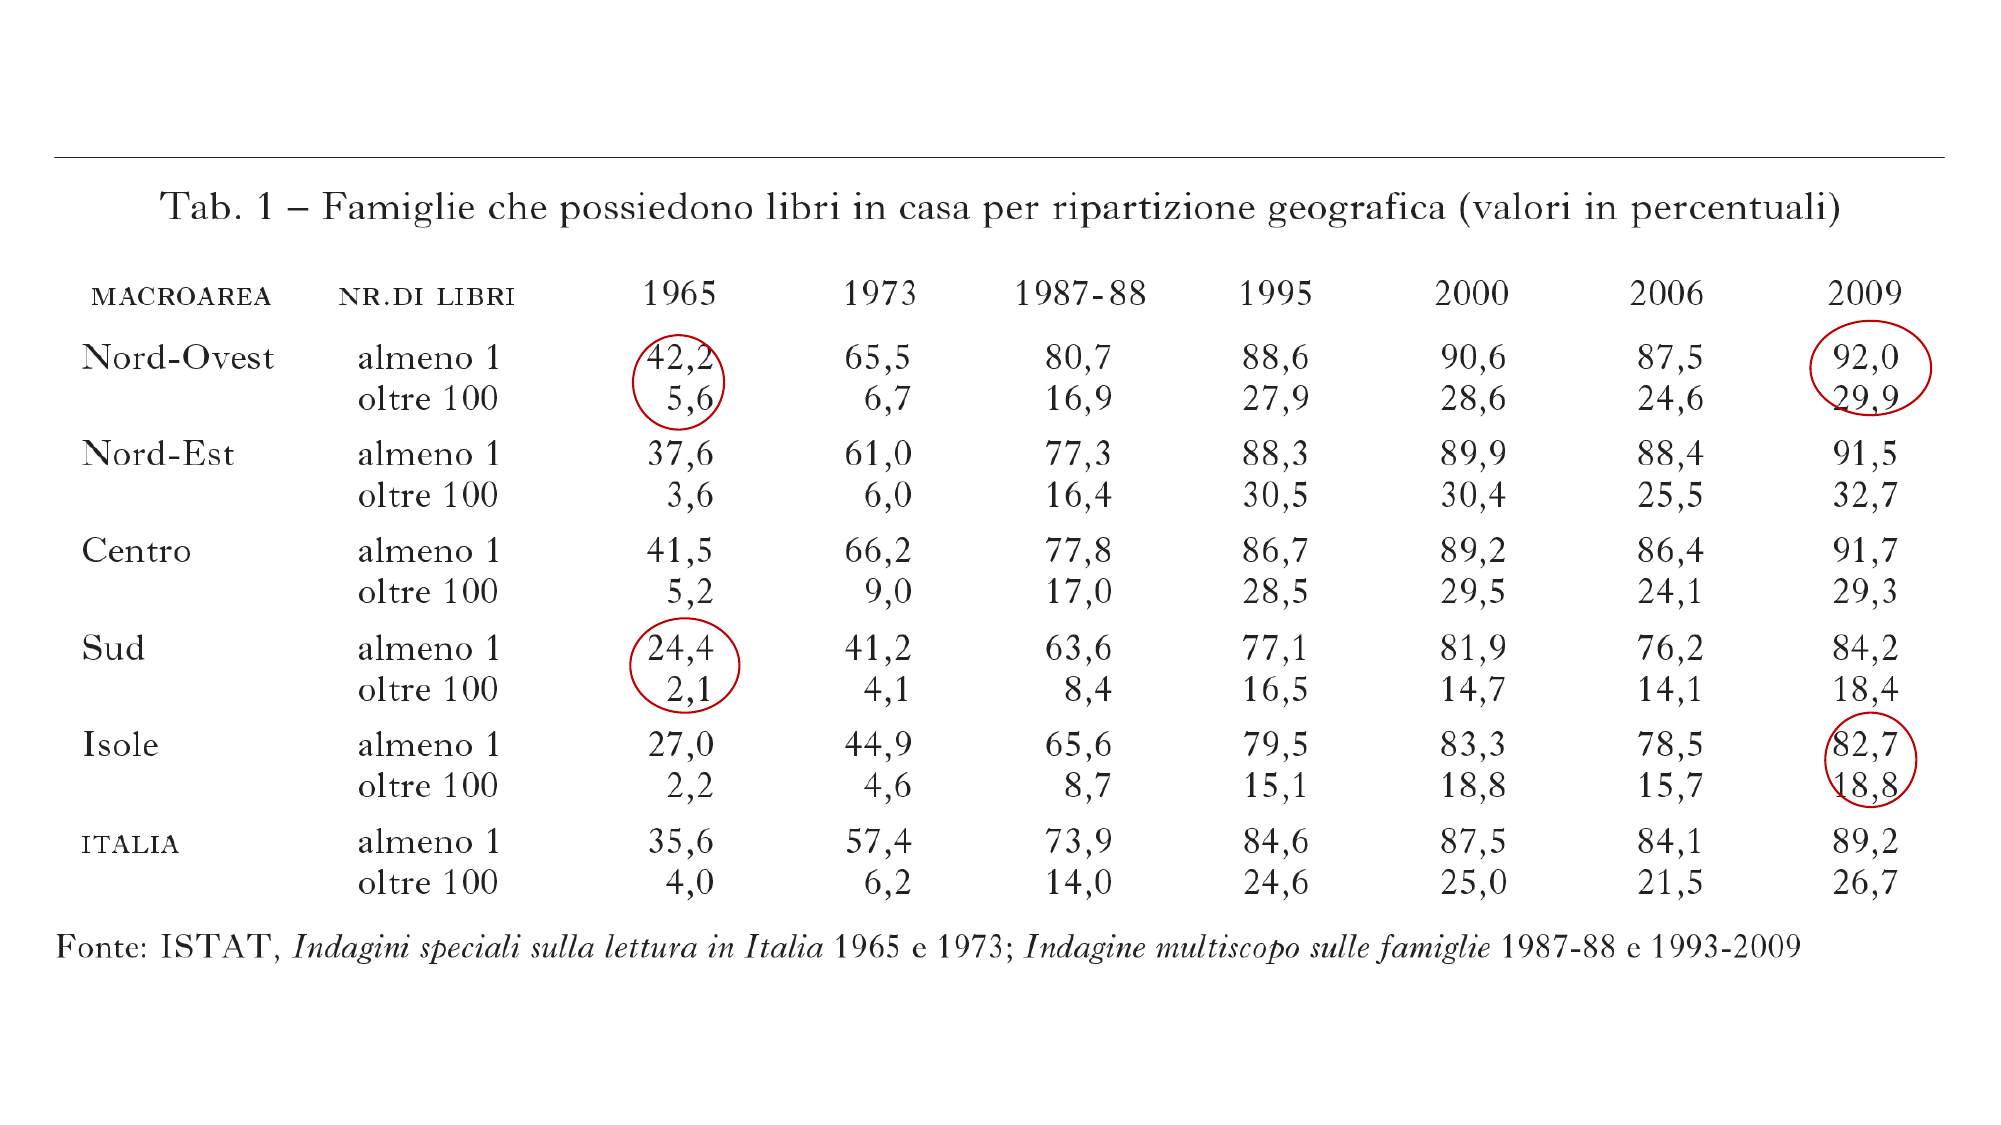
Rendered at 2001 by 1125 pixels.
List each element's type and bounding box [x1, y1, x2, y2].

picture [28, 134, 1972, 991]
